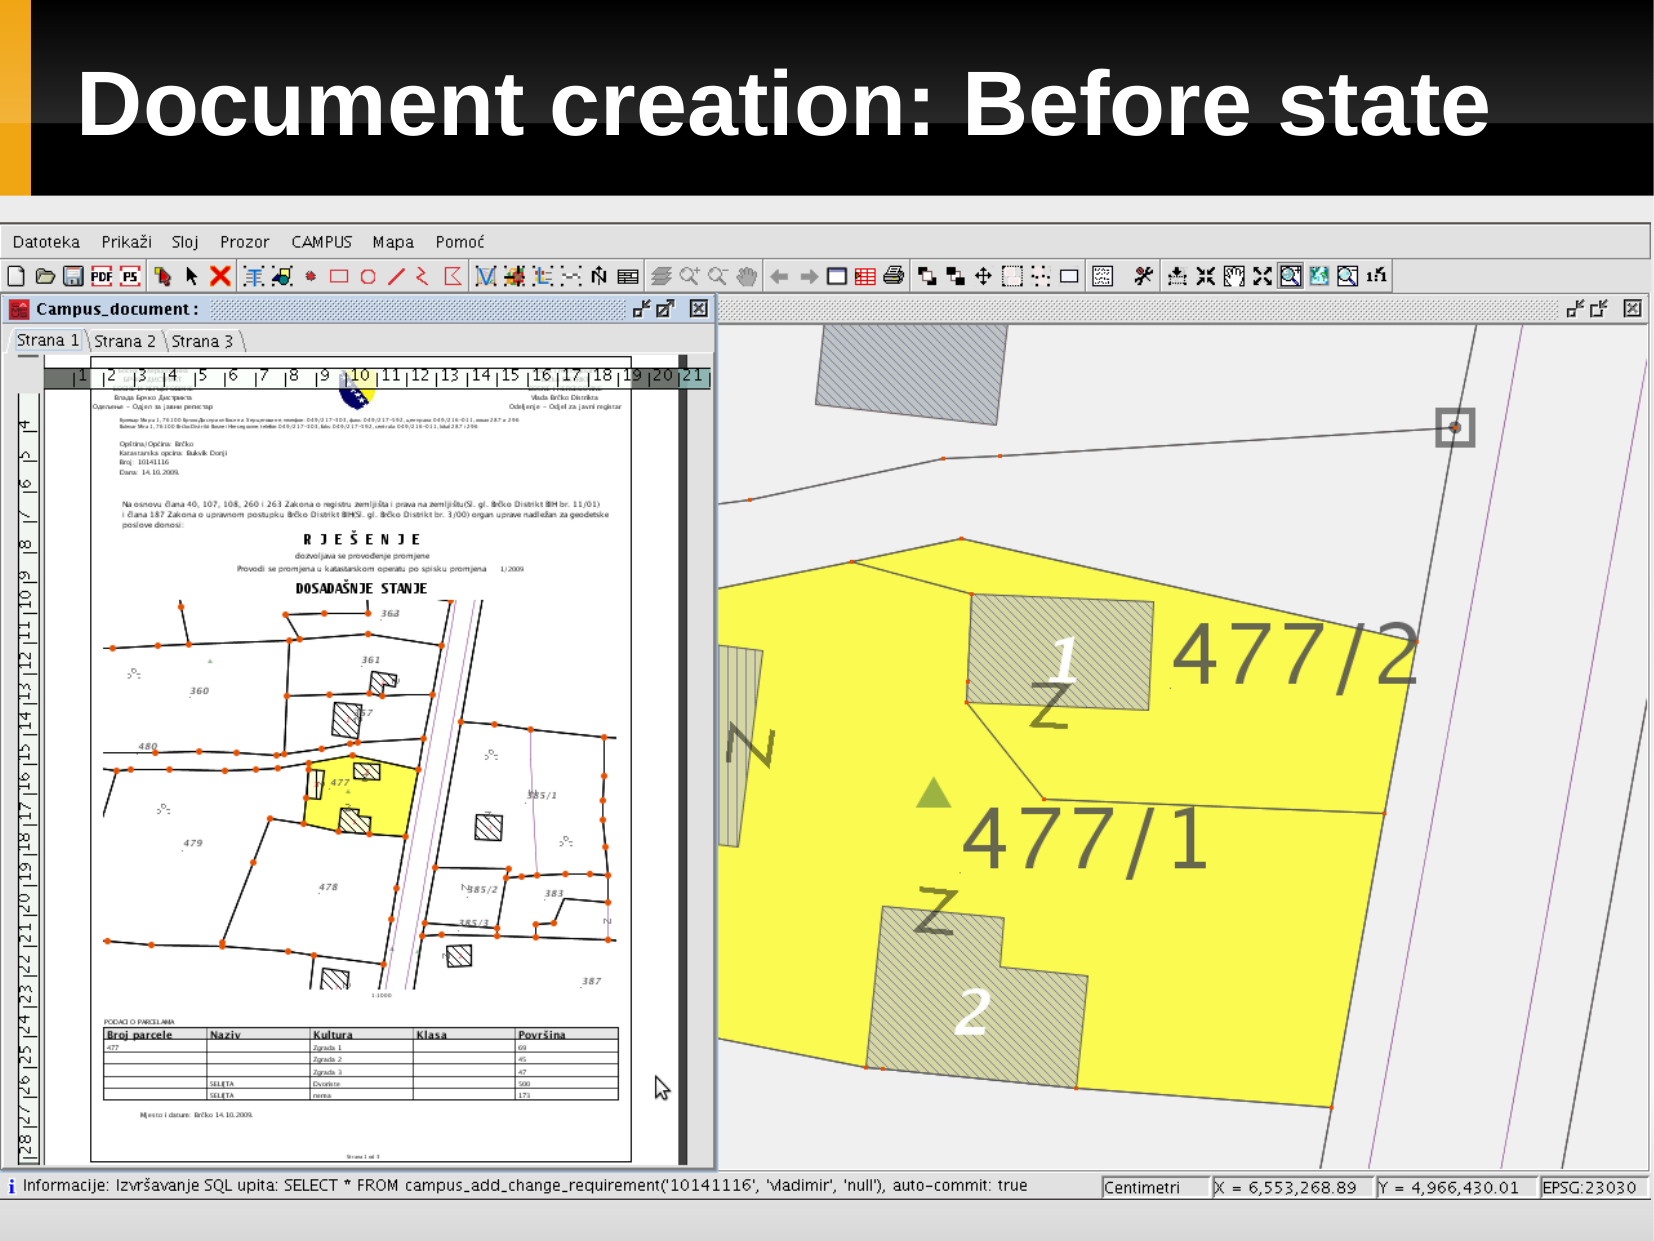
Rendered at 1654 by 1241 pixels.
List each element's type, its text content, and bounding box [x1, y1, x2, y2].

title Document creation: Before state [76, 7, 1565, 200]
picture [0, 0, 1654, 1241]
